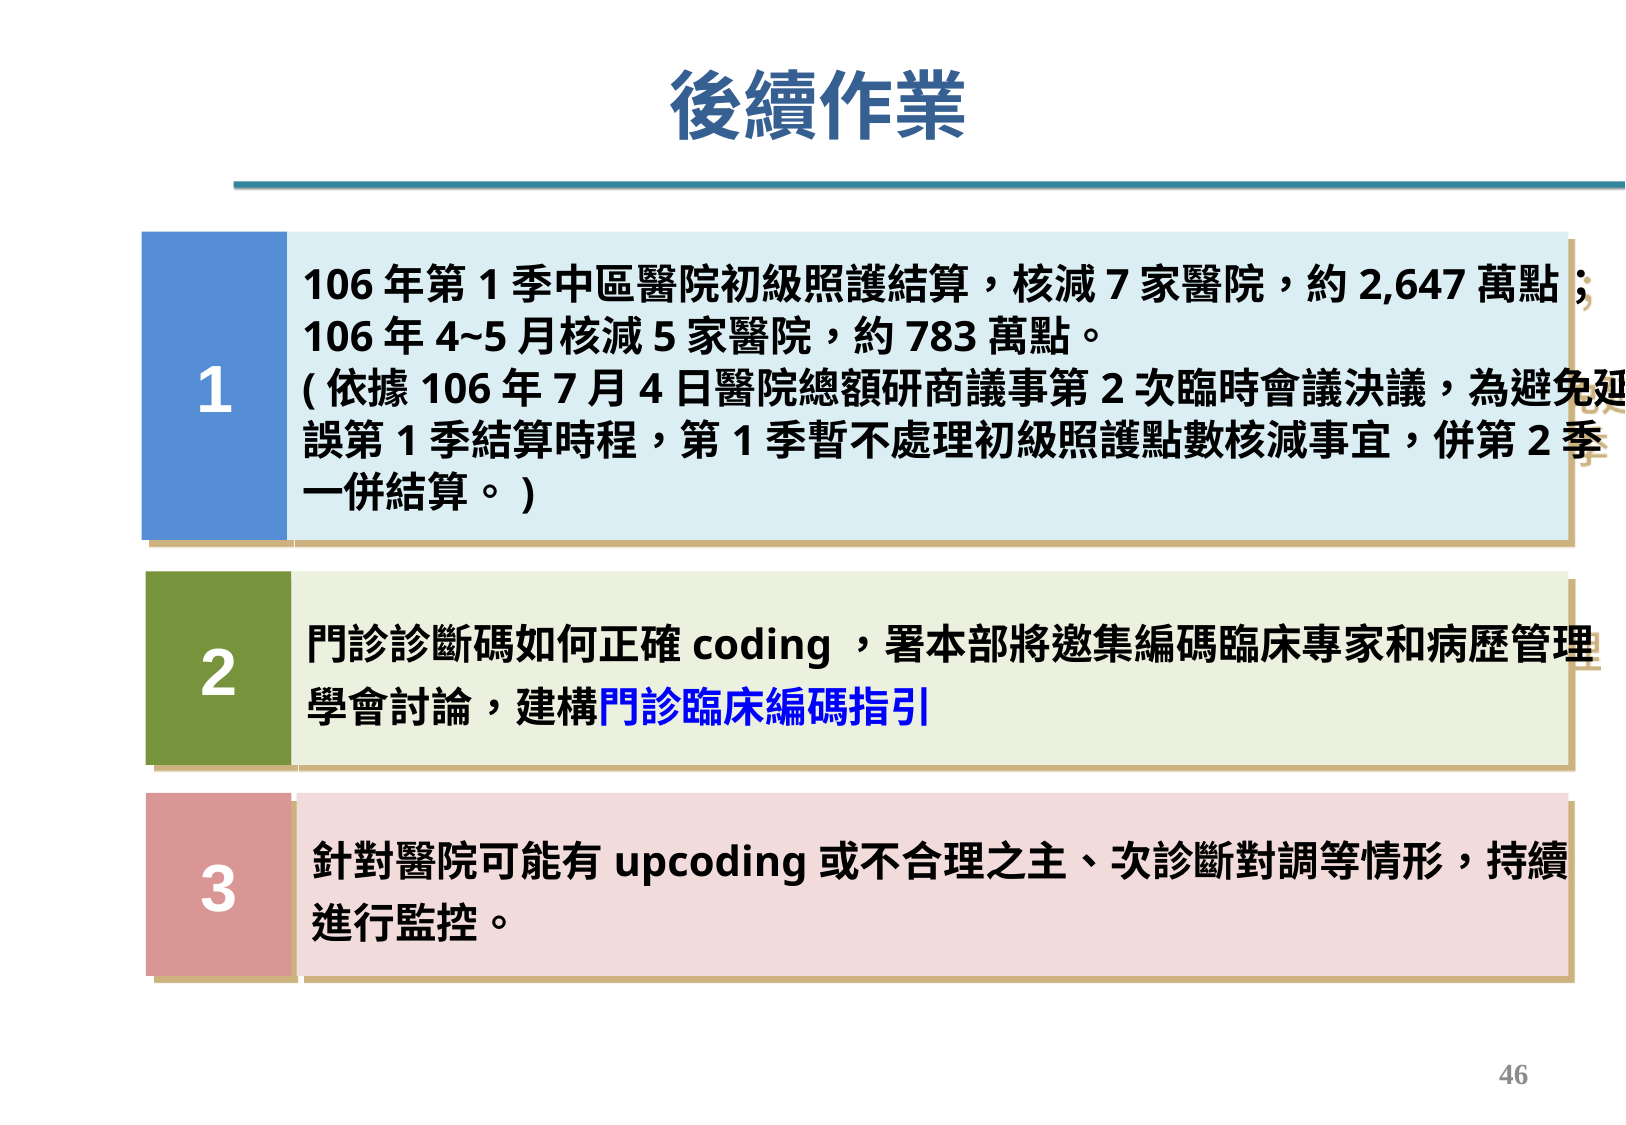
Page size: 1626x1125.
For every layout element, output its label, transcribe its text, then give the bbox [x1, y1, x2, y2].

text_box 針對醫院可能有upcoding或不合理之主、次診斷對調等情形，持續 進行監控。 [296, 792, 1569, 976]
text_box 1 [141, 231, 287, 540]
text_box 2 [145, 571, 291, 765]
slide_number <編號> [1164, 1042, 1544, 1103]
title 後續作業 [80, 27, 1557, 179]
text_box 3 [145, 792, 292, 976]
text_box 門診診斷碼如何正確coding，署本部將邀集編碼臨床專家和病歷管理 學會討論，建構門診臨床編碼指引 [291, 571, 1569, 765]
text_box 106年第1季中區醫院初級照護結算，核減7家醫院，約2,647萬點； 106年4~5月核減5家醫院，約783萬點。 (依據106年7月4日醫院總額研商議事第2次臨時會議決議，為避免延 誤第1季結算時程，第1季暫不處理初級照護點數核減事宜，併第2季 一併結算。) [287, 231, 1569, 540]
